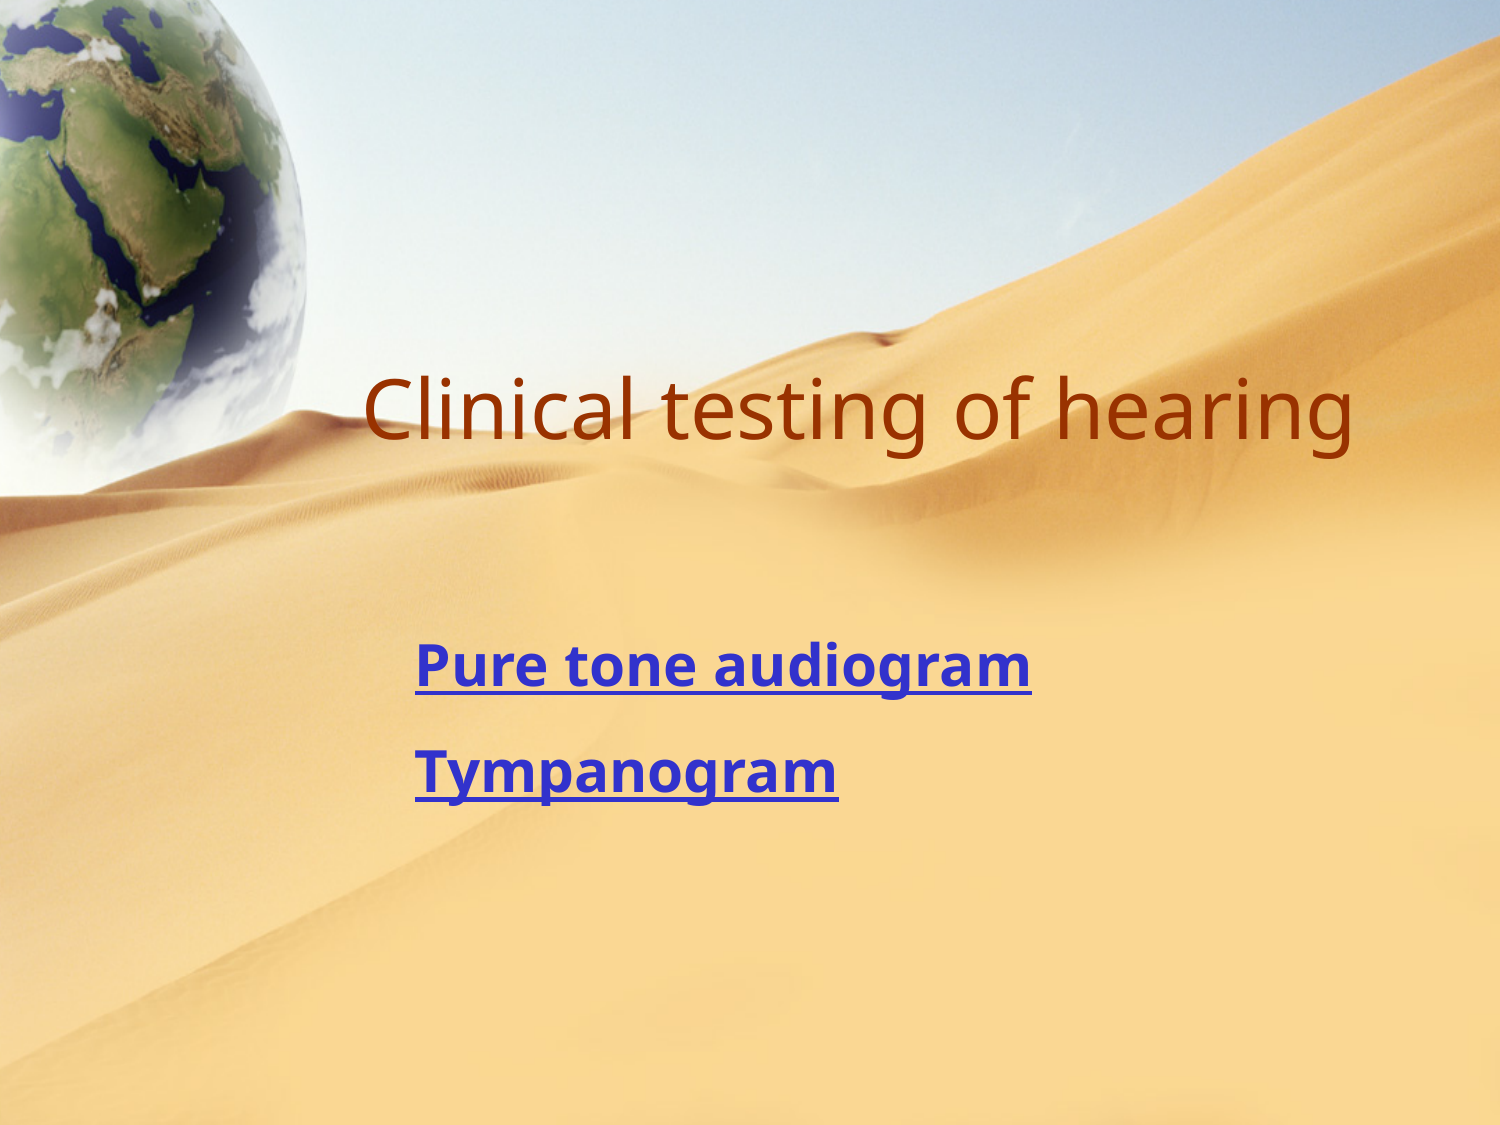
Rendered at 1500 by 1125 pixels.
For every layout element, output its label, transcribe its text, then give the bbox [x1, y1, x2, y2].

text_box Clinical testing of hearing [222, 343, 1498, 531]
picture [0, 0, 1500, 1125]
text_box Pure tone audiogram Tympanogram [300, 621, 1500, 1076]
